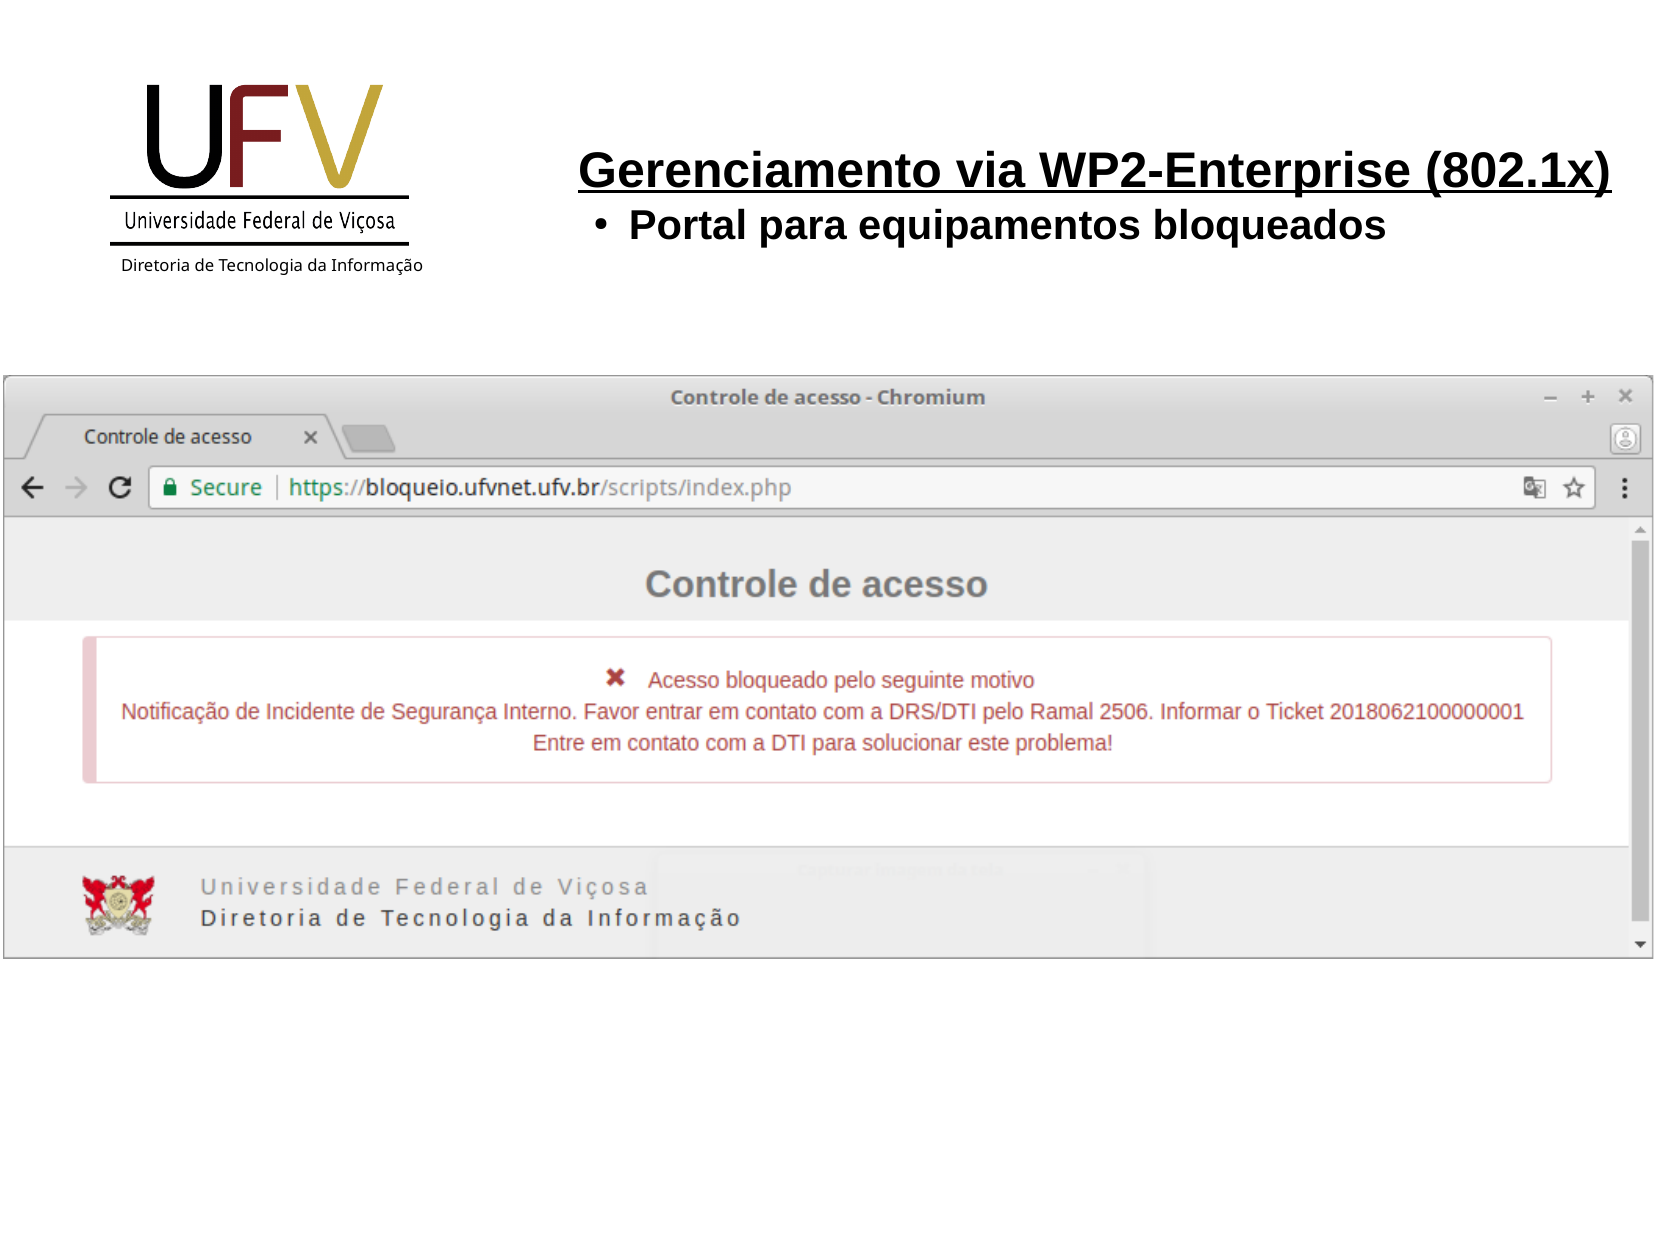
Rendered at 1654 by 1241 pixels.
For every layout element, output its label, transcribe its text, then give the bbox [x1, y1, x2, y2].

picture [110, 47, 409, 283]
text_box Diretoria de Tecnologia da Informação [409, 246, 443, 280]
text_box Portal para equipamentos bloqueados [578, 194, 1654, 256]
picture [3, 375, 1654, 959]
title Gerenciamento via WP2-Enterprise (802.1x) [578, 141, 1630, 254]
